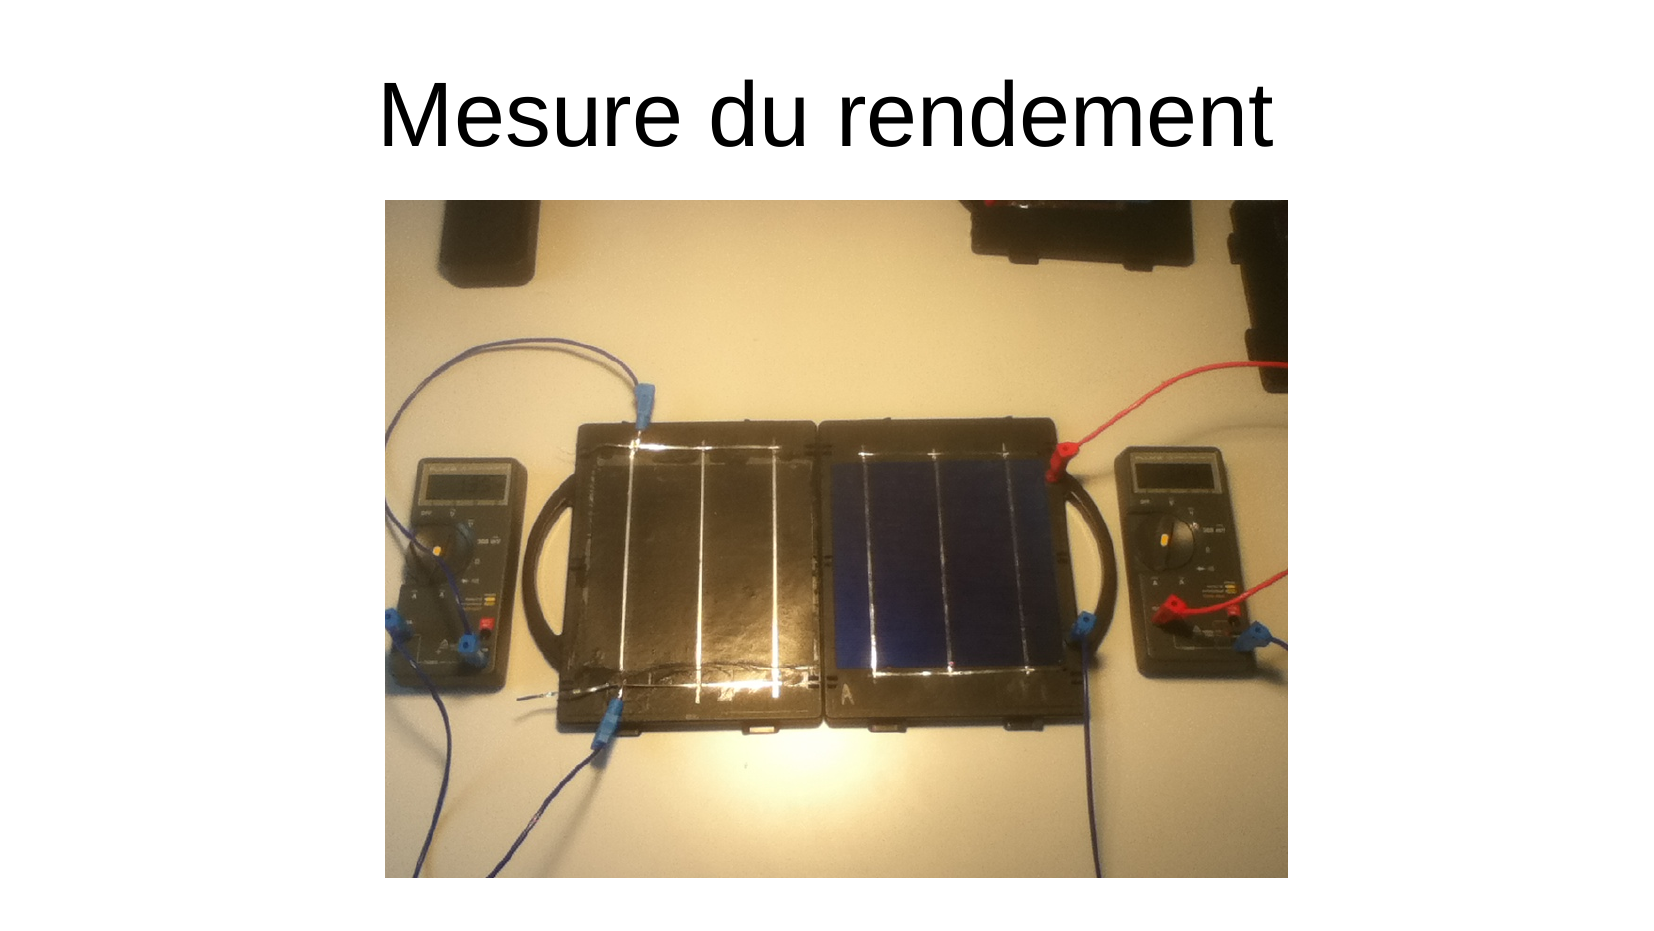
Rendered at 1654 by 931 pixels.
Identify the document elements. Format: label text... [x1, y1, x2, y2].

title Mesure du rendement [82, 37, 1571, 193]
picture [385, 200, 1288, 878]
